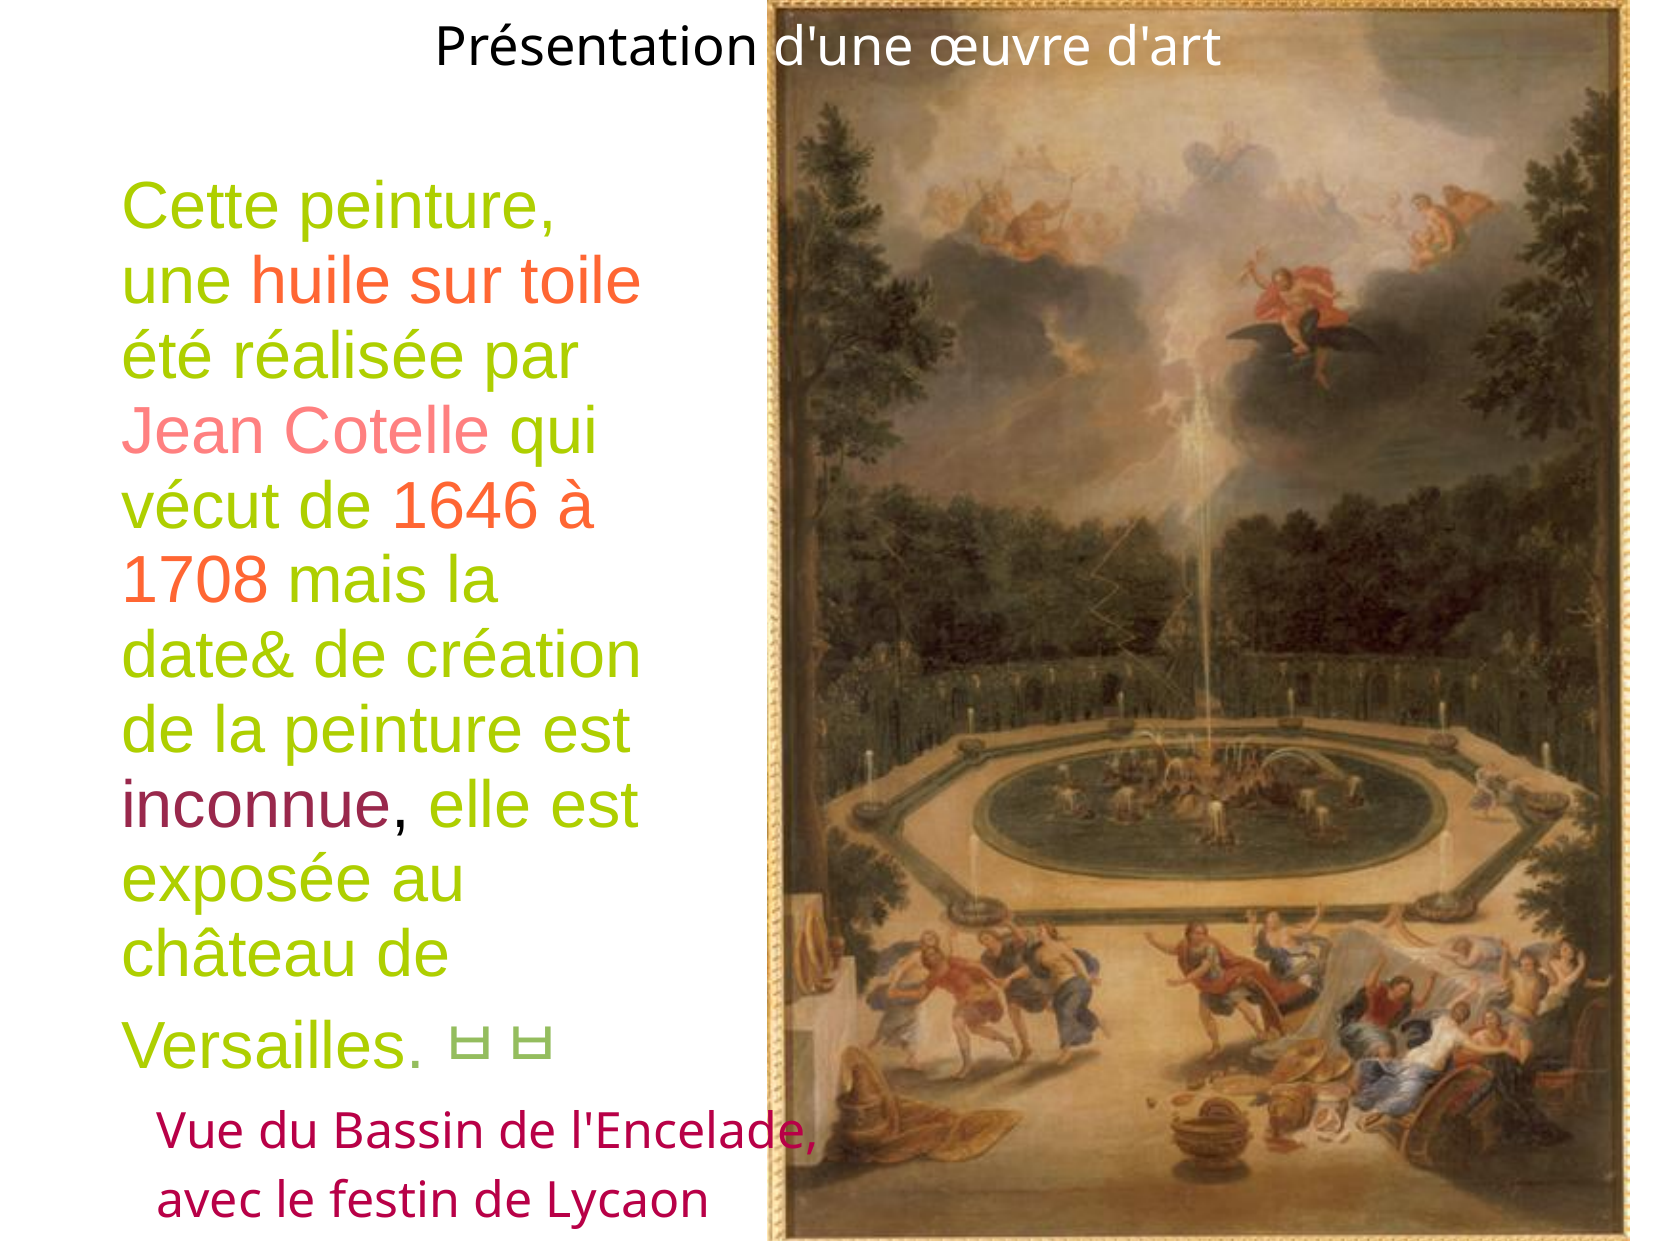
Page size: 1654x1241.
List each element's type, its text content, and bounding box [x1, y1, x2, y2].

text_box Présentation d'une œuvre d'art [13, 0, 1644, 92]
text_box Cette peinture, une huile sur toile été réalisée par Jean Cotelle qui vécut de 1646 à 1708 mais la date& de création de la peinture est inconnue, elle est exposée au château de Versailles.ﾲﾲ [106, 161, 686, 1101]
text_box Vue du Bassin de l'Encelade, avec le festin de Lycaon [141, 1087, 837, 1229]
picture [767, 92, 1630, 1241]
